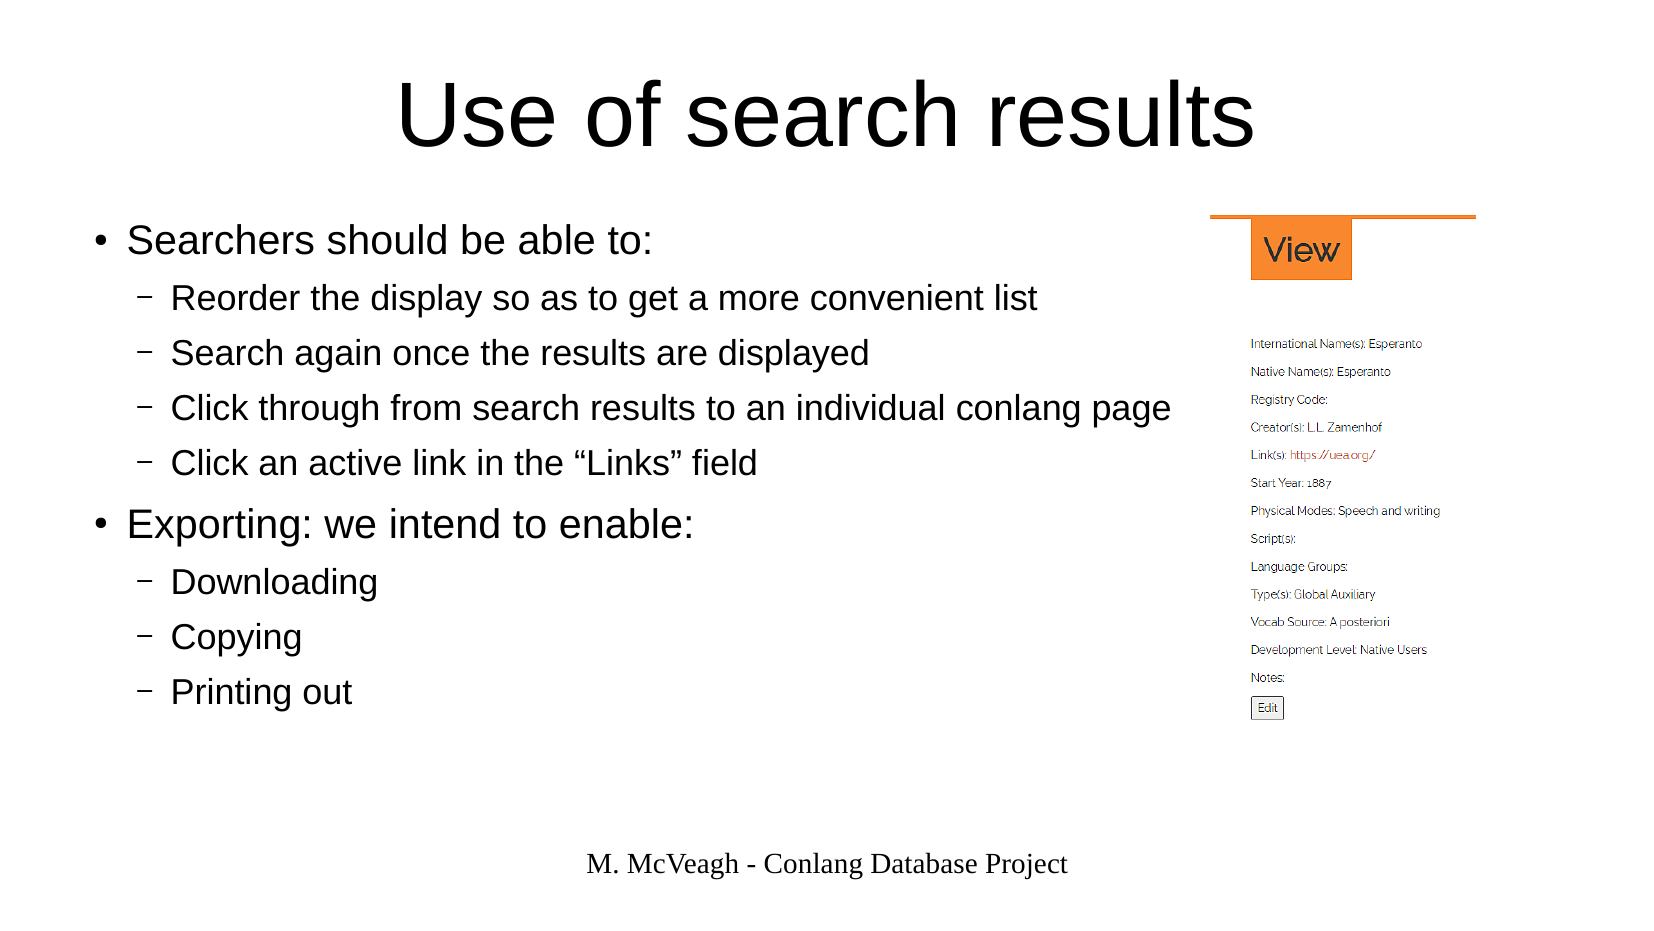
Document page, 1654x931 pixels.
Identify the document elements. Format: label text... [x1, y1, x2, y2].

picture [1210, 206, 1476, 747]
title Use of search results [82, 37, 1571, 193]
list Searchers should be able to: Reorder the display so as to get a more convenient list Search again once the results are displayed Click through from search results to an individual conlang page Click an active link in the “Links” field Exporting: we intend to enable: Downloading Copying Printing out [82, 217, 1182, 758]
